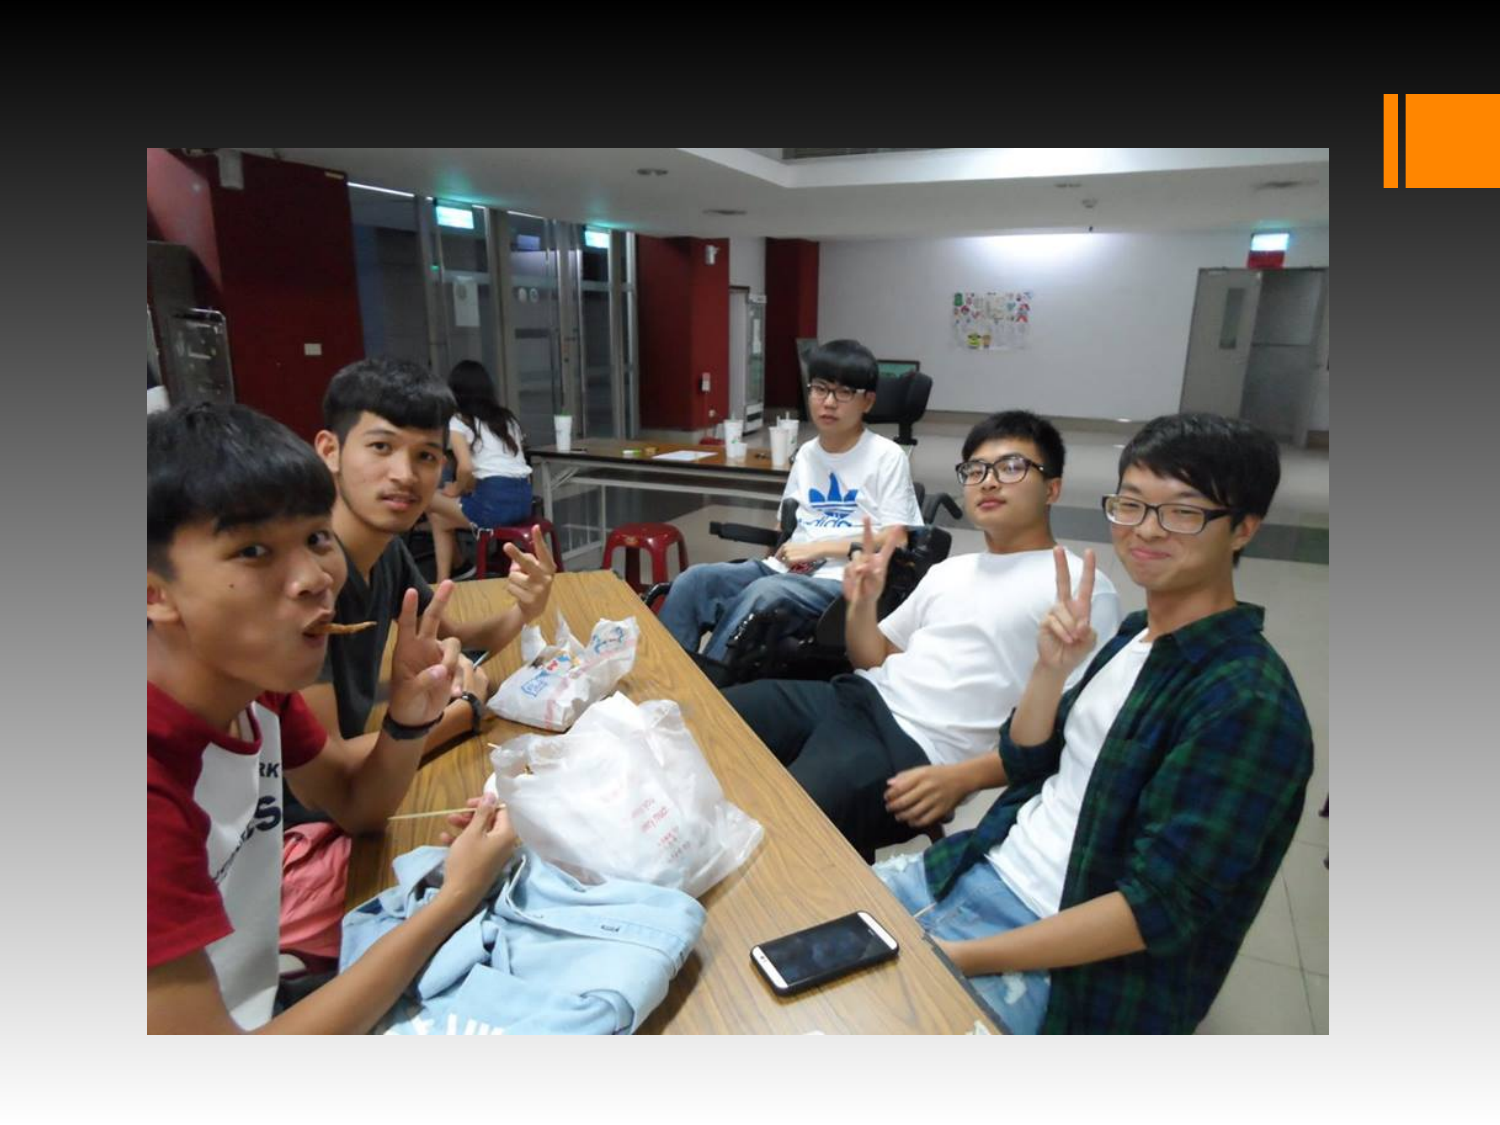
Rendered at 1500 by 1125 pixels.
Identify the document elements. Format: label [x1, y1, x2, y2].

picture [147, 148, 1329, 1035]
